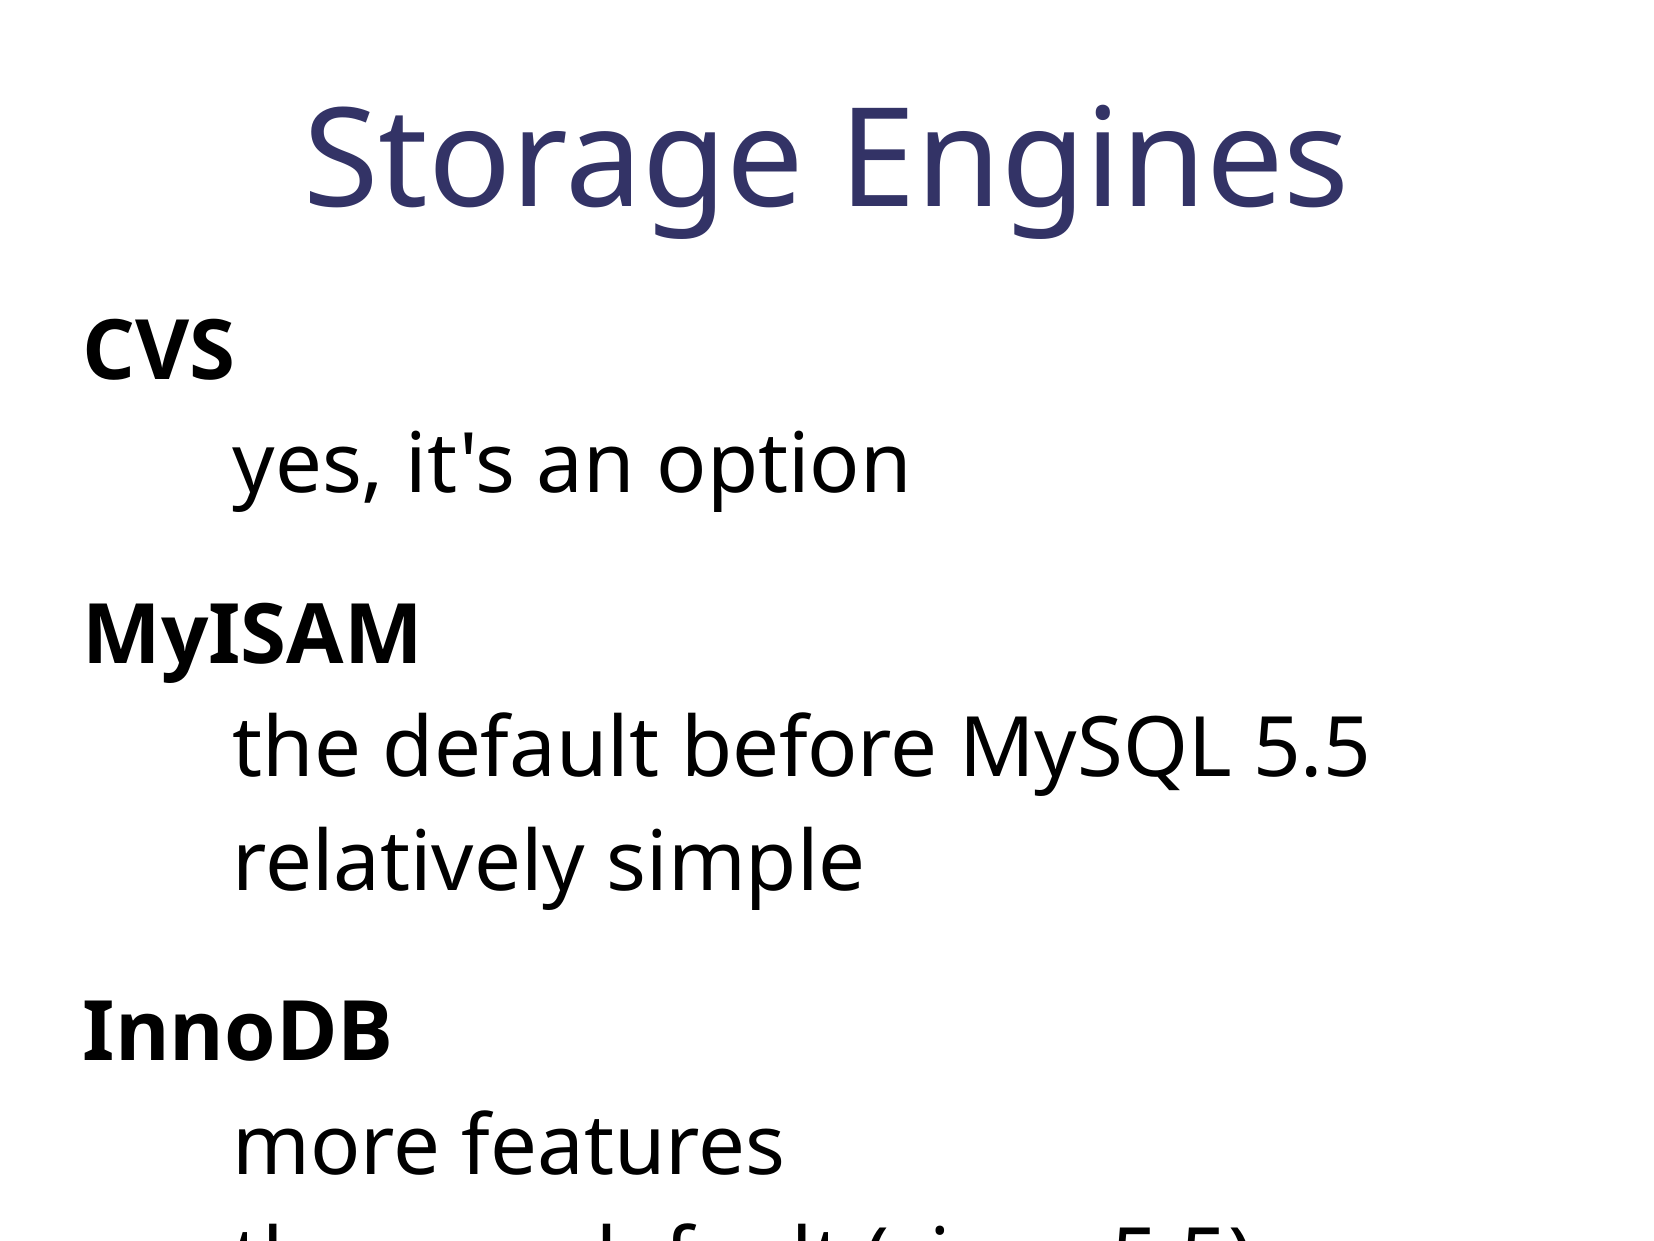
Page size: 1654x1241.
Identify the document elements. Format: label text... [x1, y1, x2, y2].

subtitle CVS yes, it's an option MyISAM the default before MySQL 5.5 relatively simple InnoDB more features the new default (since 5.5) [82, 290, 1571, 1202]
title Storage Engines [82, 49, 1571, 257]
